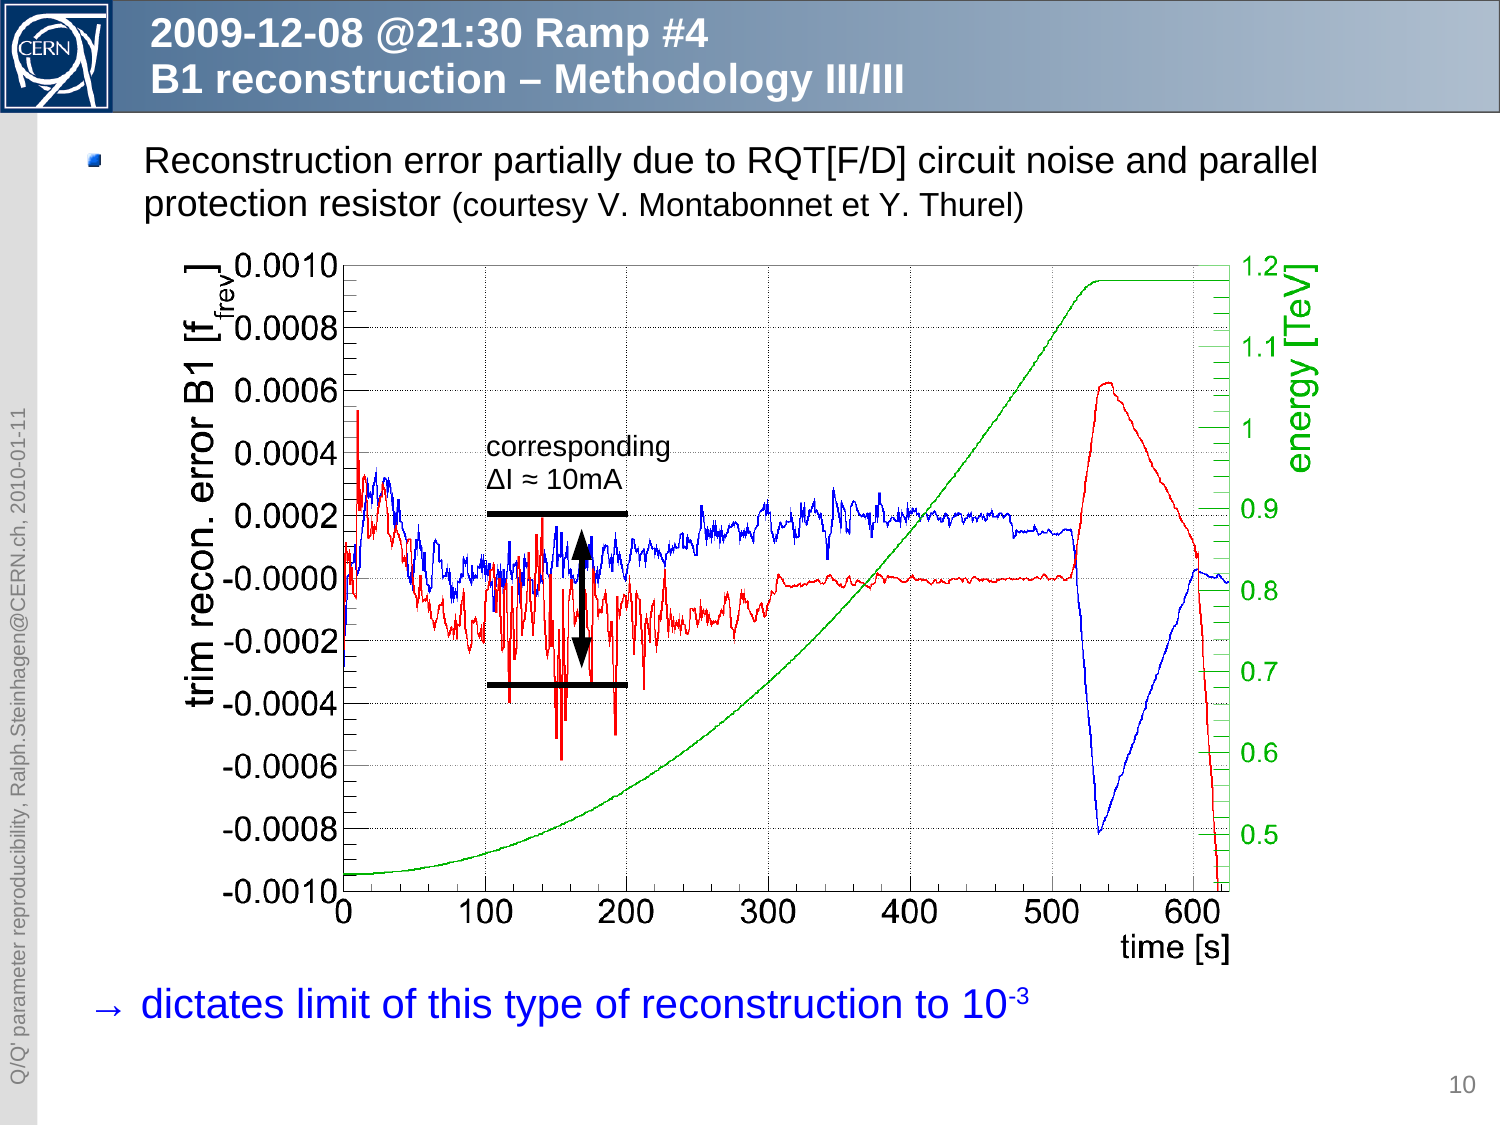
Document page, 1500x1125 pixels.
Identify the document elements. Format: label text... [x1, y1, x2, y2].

text_box corresponding ΔI ≈ 10mA [471, 422, 695, 503]
picture [168, 250, 1334, 978]
list Reconstruction error partially due to RQT[F/D] circuit noise and parallel protection resistor (courtesy V. Montabonnet et Y. Thurel) → dictates limit of this type of reconstruction to 10-3 [87, 137, 1438, 1028]
picture [0, 0, 113, 113]
title 2009-12-08 @21:30 Ramp #4 B1 reconstruction – Methodology III/III [150, 7, 1201, 106]
